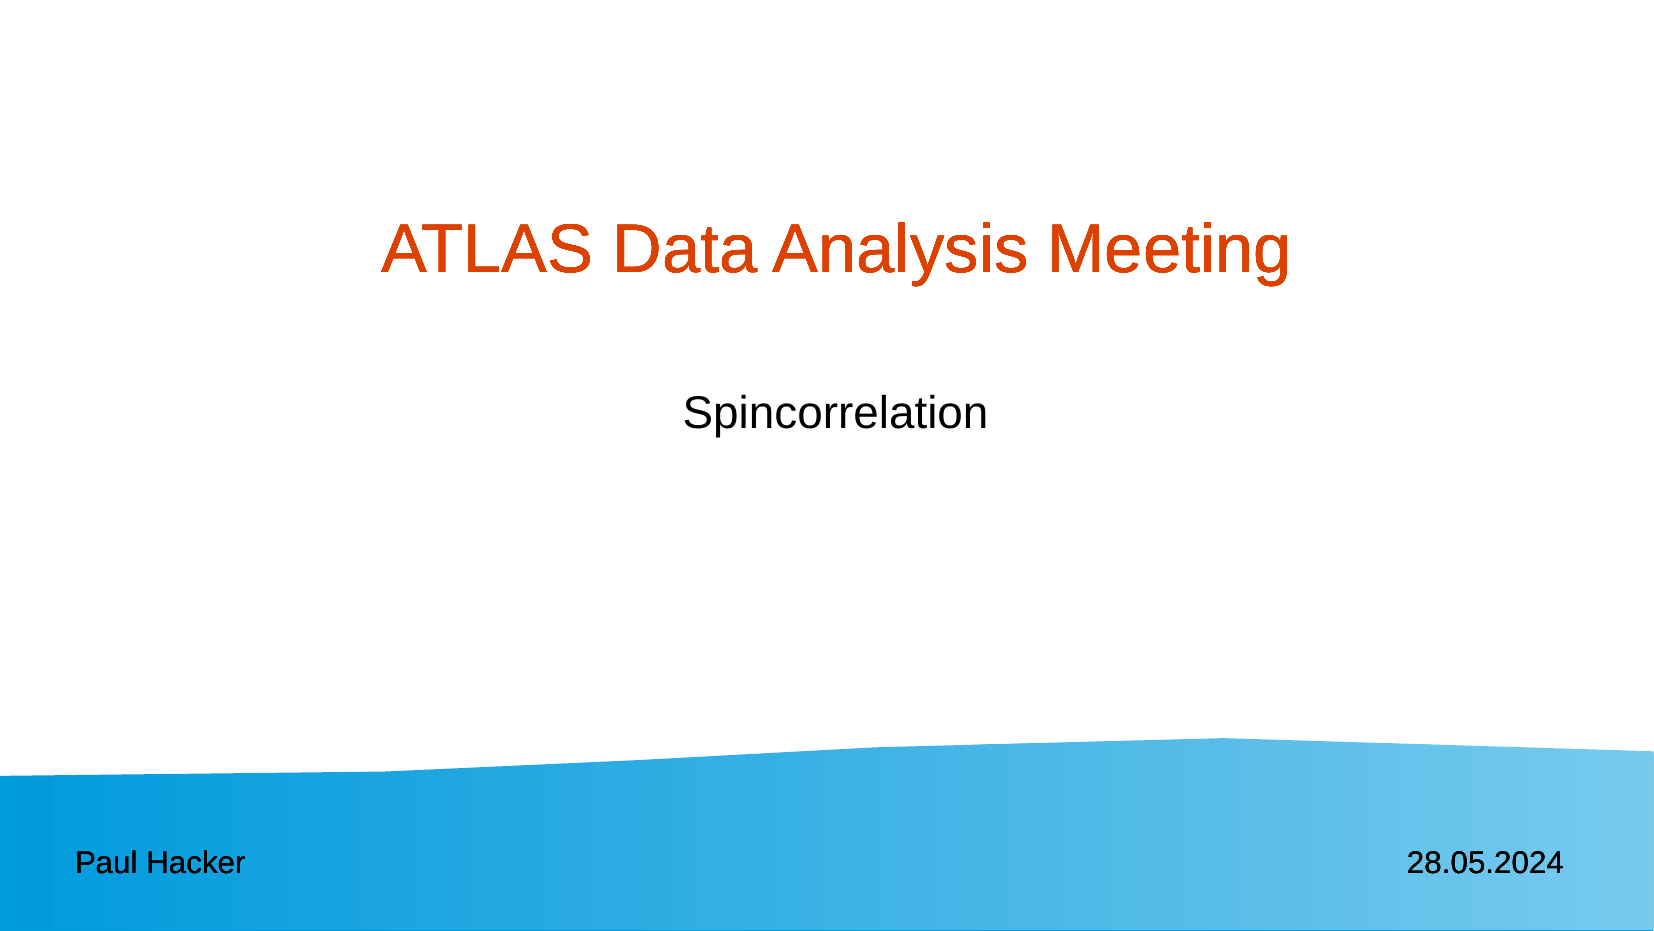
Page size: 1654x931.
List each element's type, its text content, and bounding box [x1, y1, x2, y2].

text_box Paul Hacker 28.05.2024 [75, 843, 1576, 882]
title ATLAS Data Analysis Meeting [98, 160, 1576, 338]
text_box Spincorrelation [525, 337, 1147, 488]
